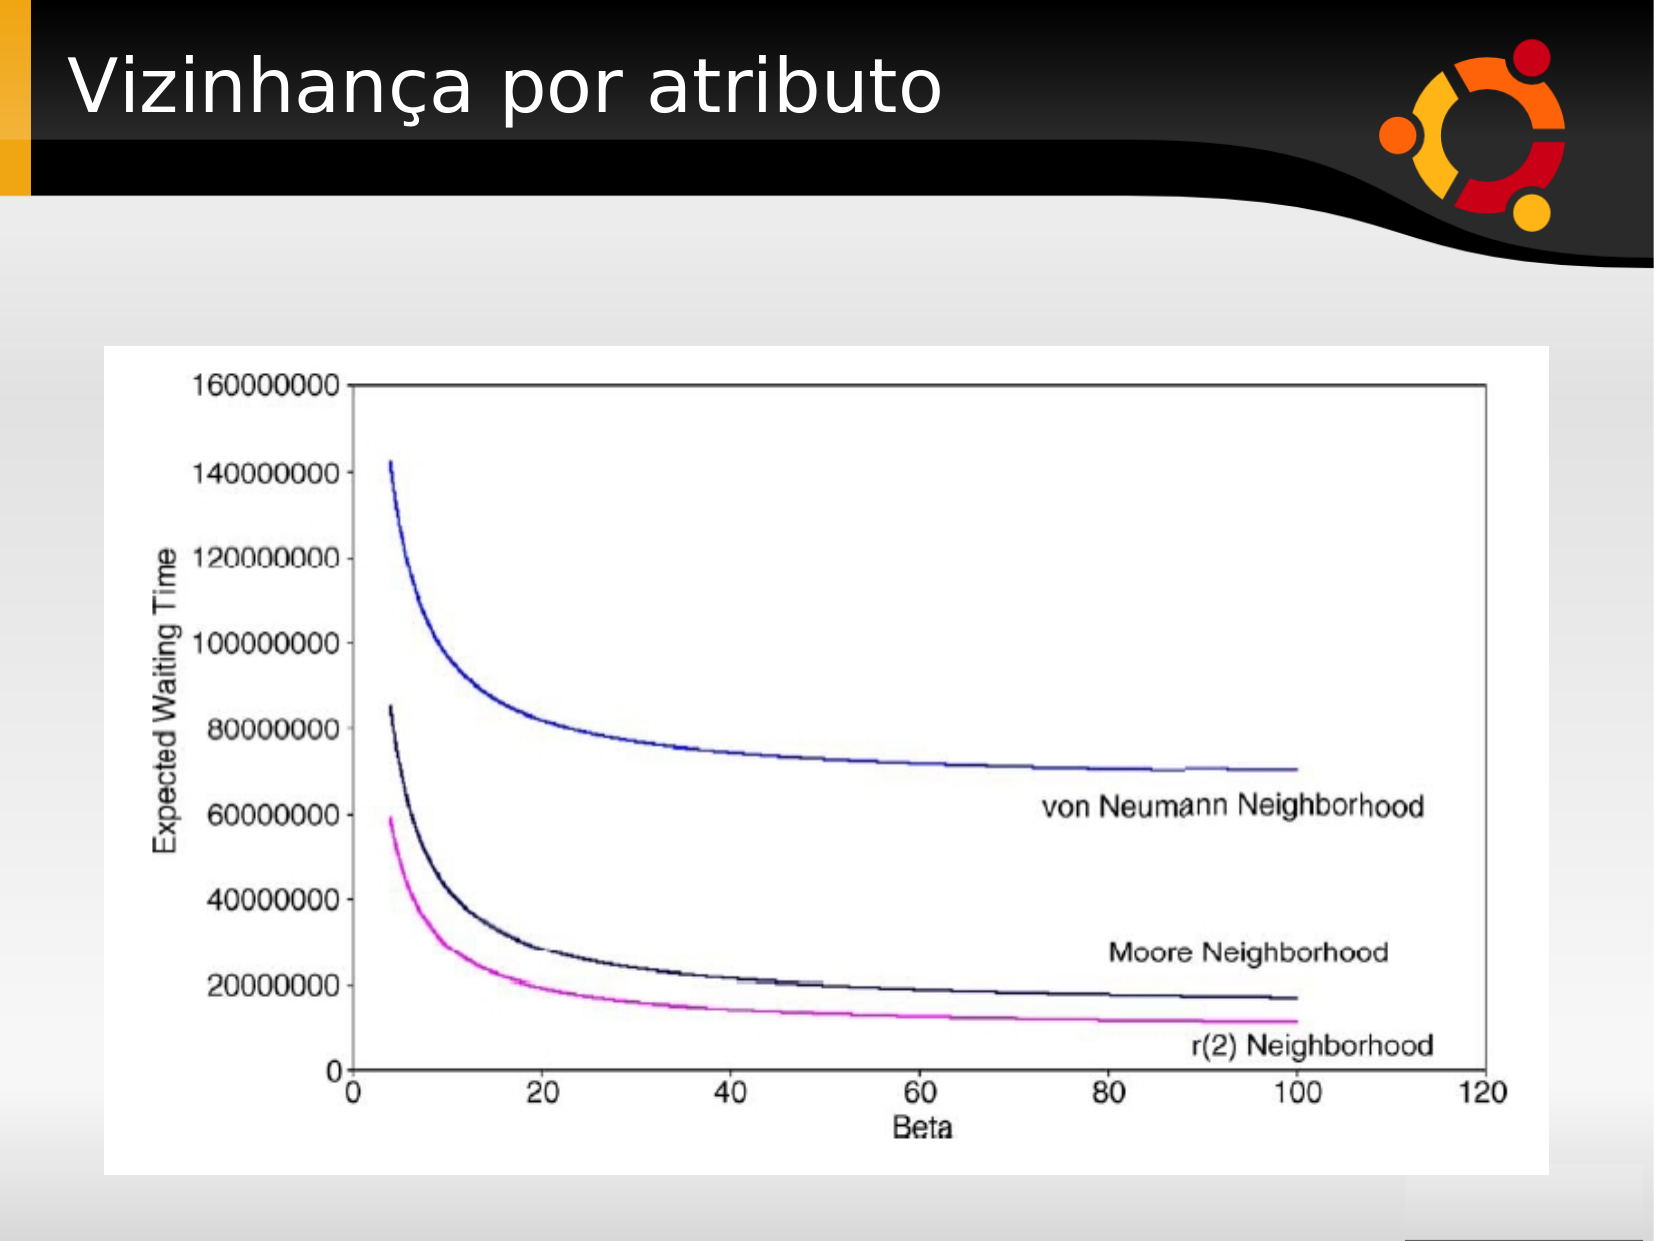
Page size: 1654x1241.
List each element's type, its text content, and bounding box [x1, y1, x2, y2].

text_box Vizinhança por atributo [53, 35, 1441, 138]
picture [0, 0, 1654, 1241]
